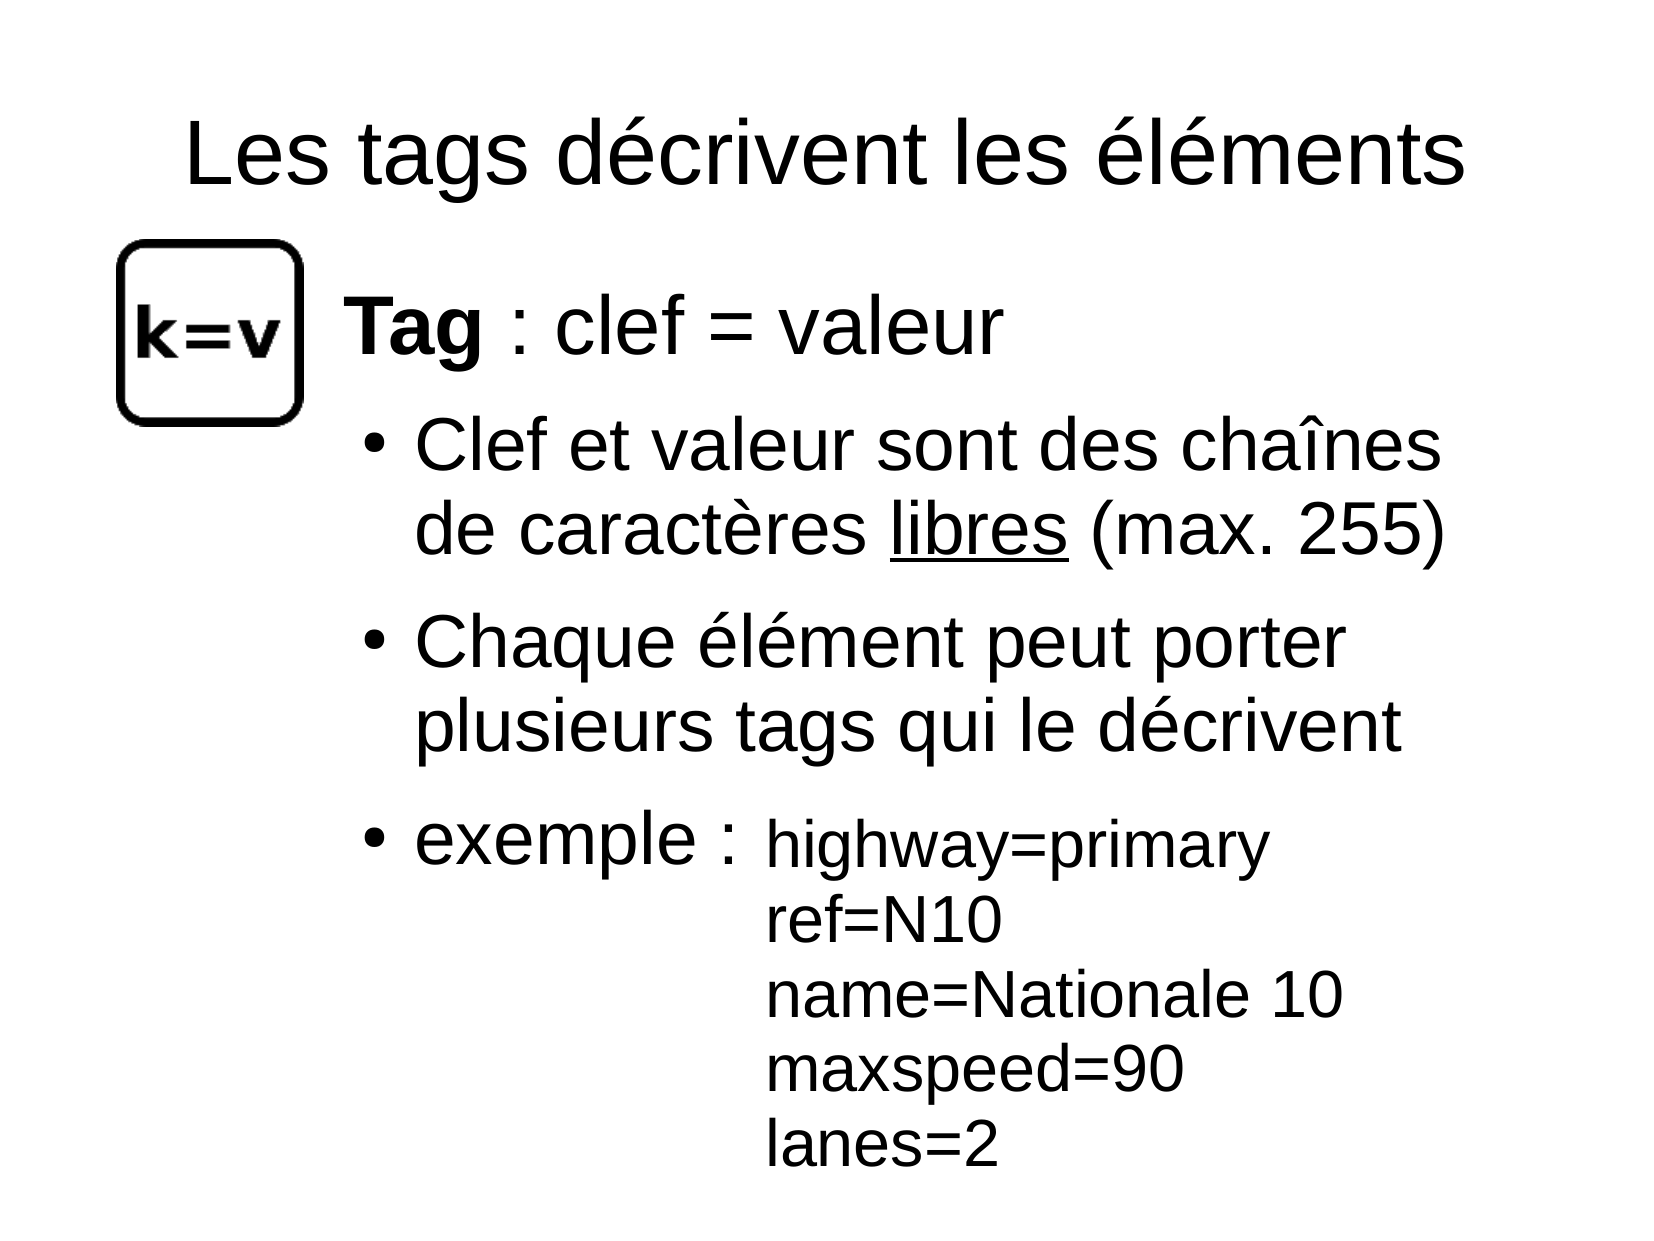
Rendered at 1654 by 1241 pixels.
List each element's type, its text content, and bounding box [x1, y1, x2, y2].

list Tag : clef = valeur Clef et valeur sont des chaînes de caractères libres (max. 255) Chaque élément peut porter plusieurs tags qui le décrivent exemple : [343, 279, 1544, 905]
text_box highway=primary ref=N10 name=Nationale 10 maxspeed=90 lanes=2 [750, 799, 1360, 1189]
picture [116, 239, 304, 427]
title Les tags décrivent les éléments [82, 49, 1571, 257]
